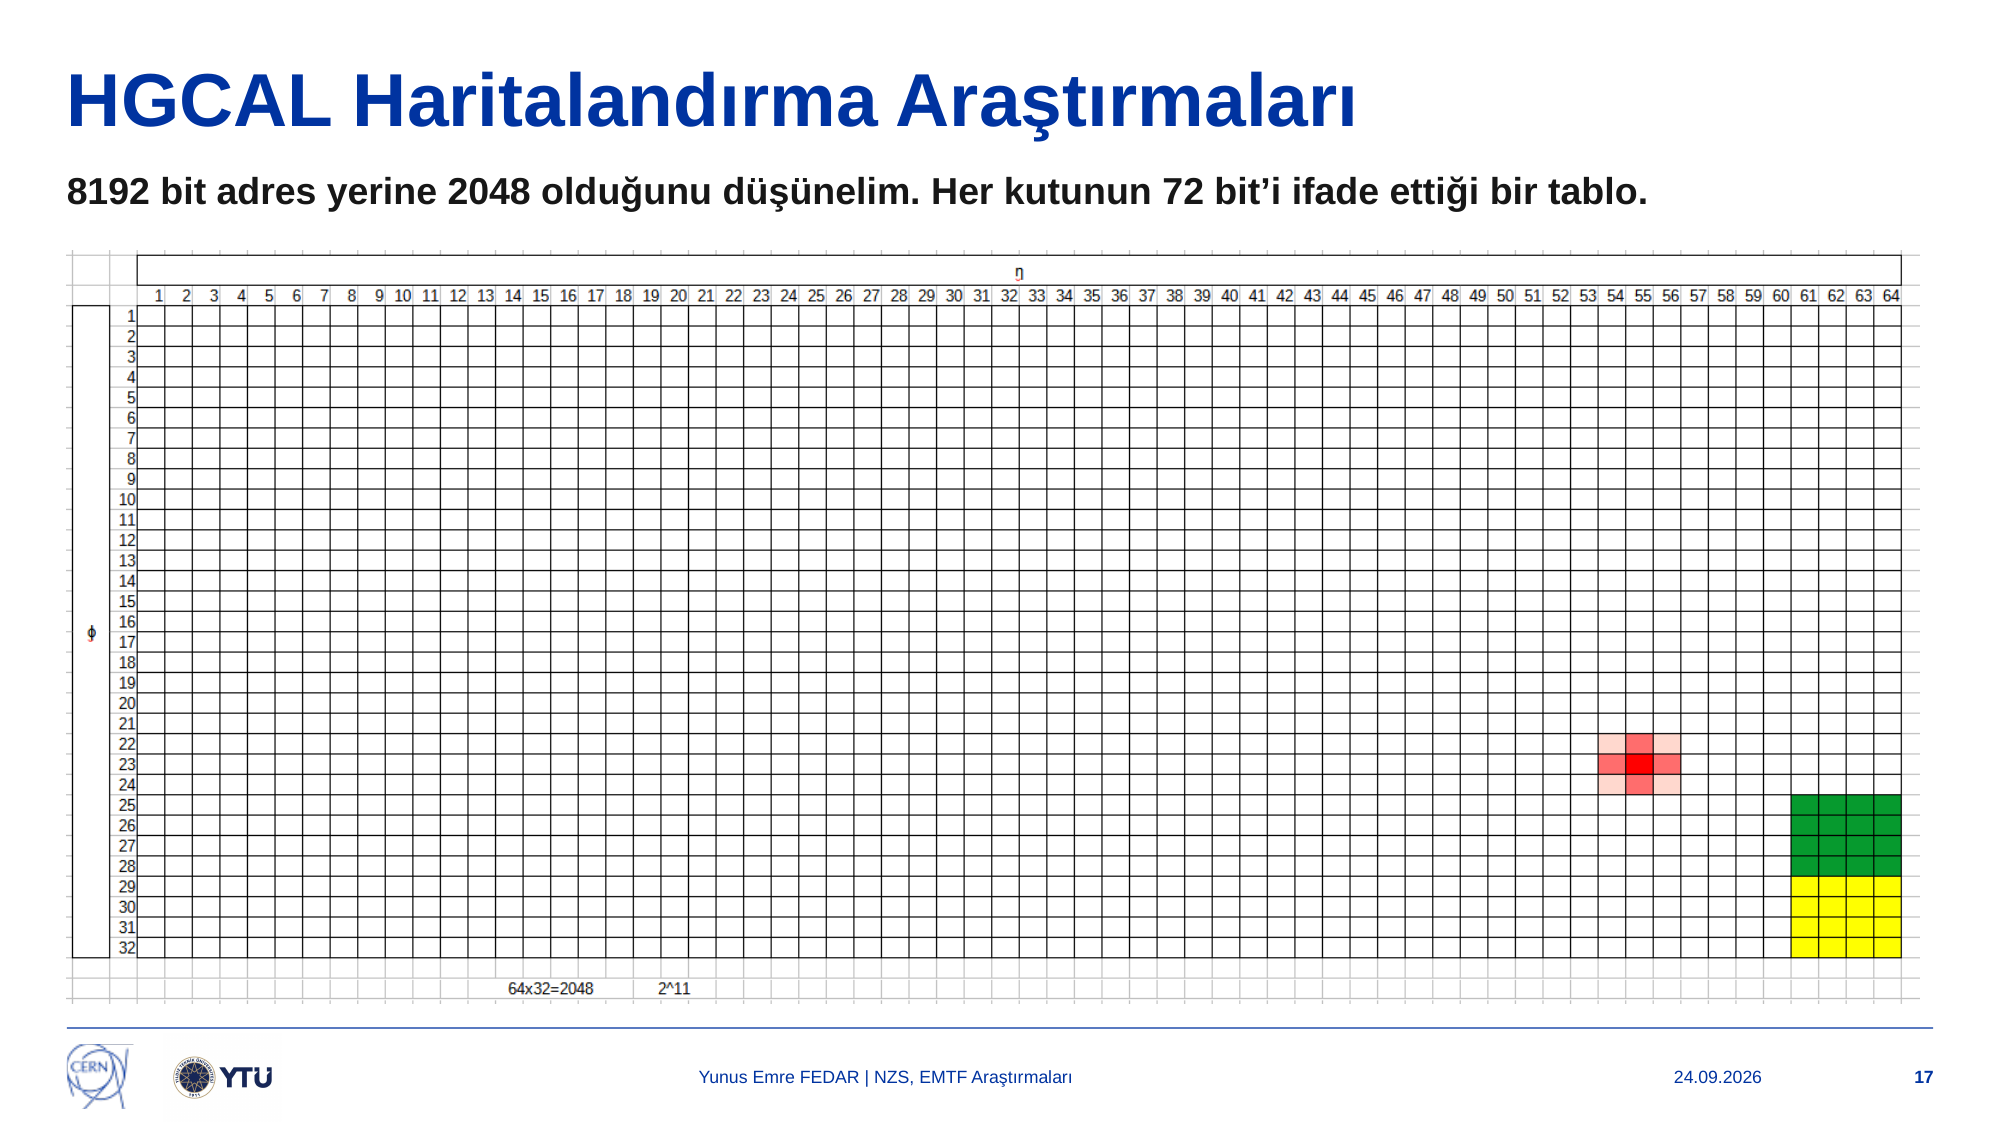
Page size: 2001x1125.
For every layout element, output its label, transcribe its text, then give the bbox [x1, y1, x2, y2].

list 8192 bit adres yerine 2048 olduğunu düşünelim. Her kutunun 72 bit’i ifade ettiği bir tablo. [66, 172, 1933, 237]
title HGCAL Haritalandırma Araştırmaları [66, 61, 1933, 172]
picture [163, 1033, 282, 1123]
text_box Yunus Emre FEDAR | NZS, EMTF Araştırmaları [698, 1046, 1402, 1107]
picture [66, 250, 1920, 1004]
slide_number <number> [1822, 1046, 1934, 1107]
slide_number 24.12.2024 [1496, 1046, 1762, 1107]
